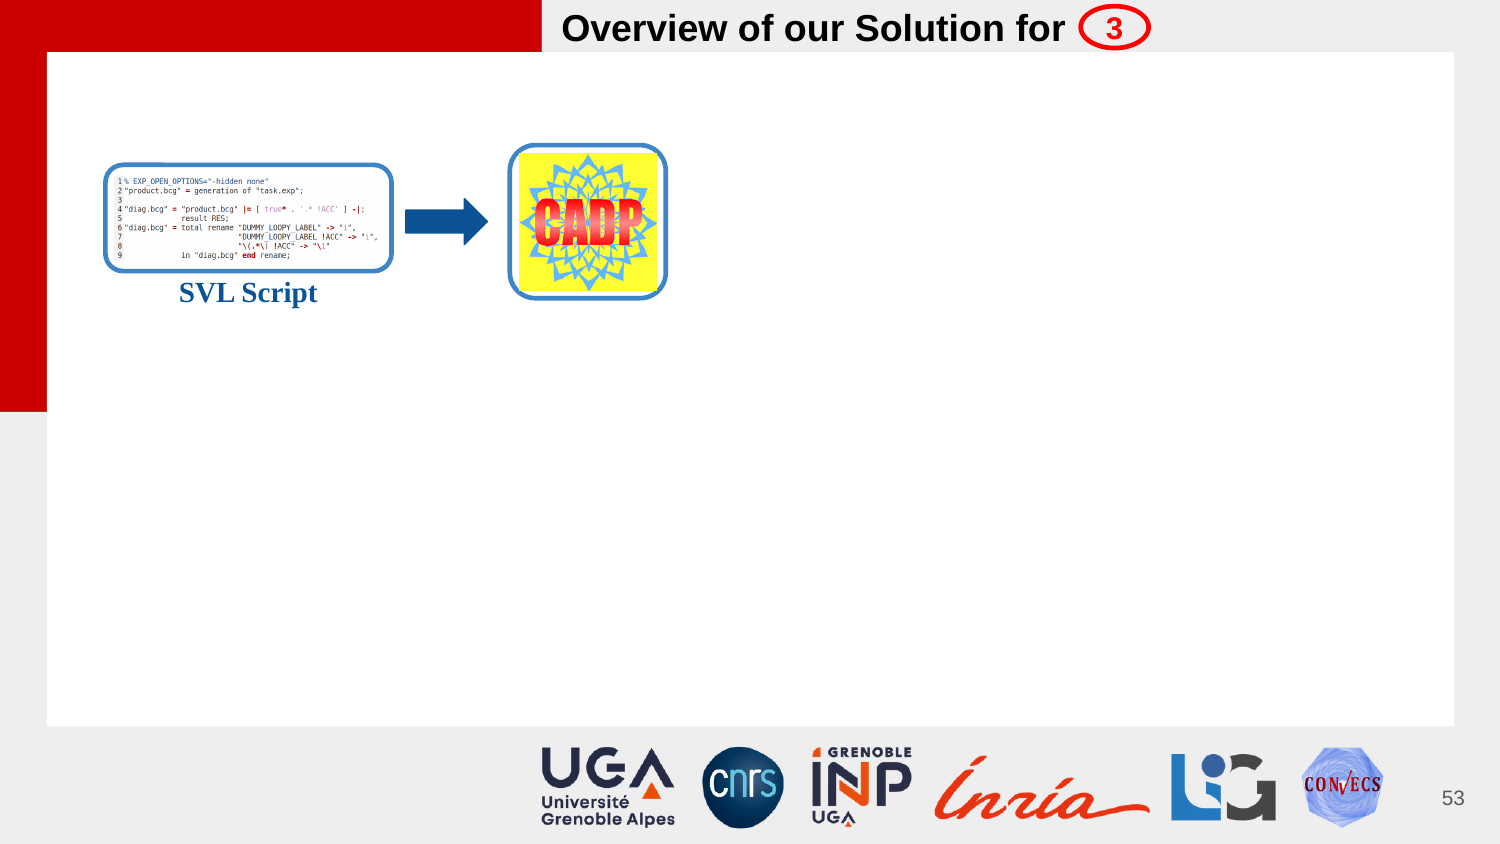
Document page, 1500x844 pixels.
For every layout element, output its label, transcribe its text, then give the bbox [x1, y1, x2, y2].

slide_number <numéro> [1389, 764, 1480, 830]
picture [0, 0, 1500, 844]
text_box [405, 198, 488, 245]
text_box Overview of our Solution for [546, 0, 1441, 55]
text_box 3 [1080, 6, 1149, 49]
text_box SVL Script [107, 263, 389, 318]
